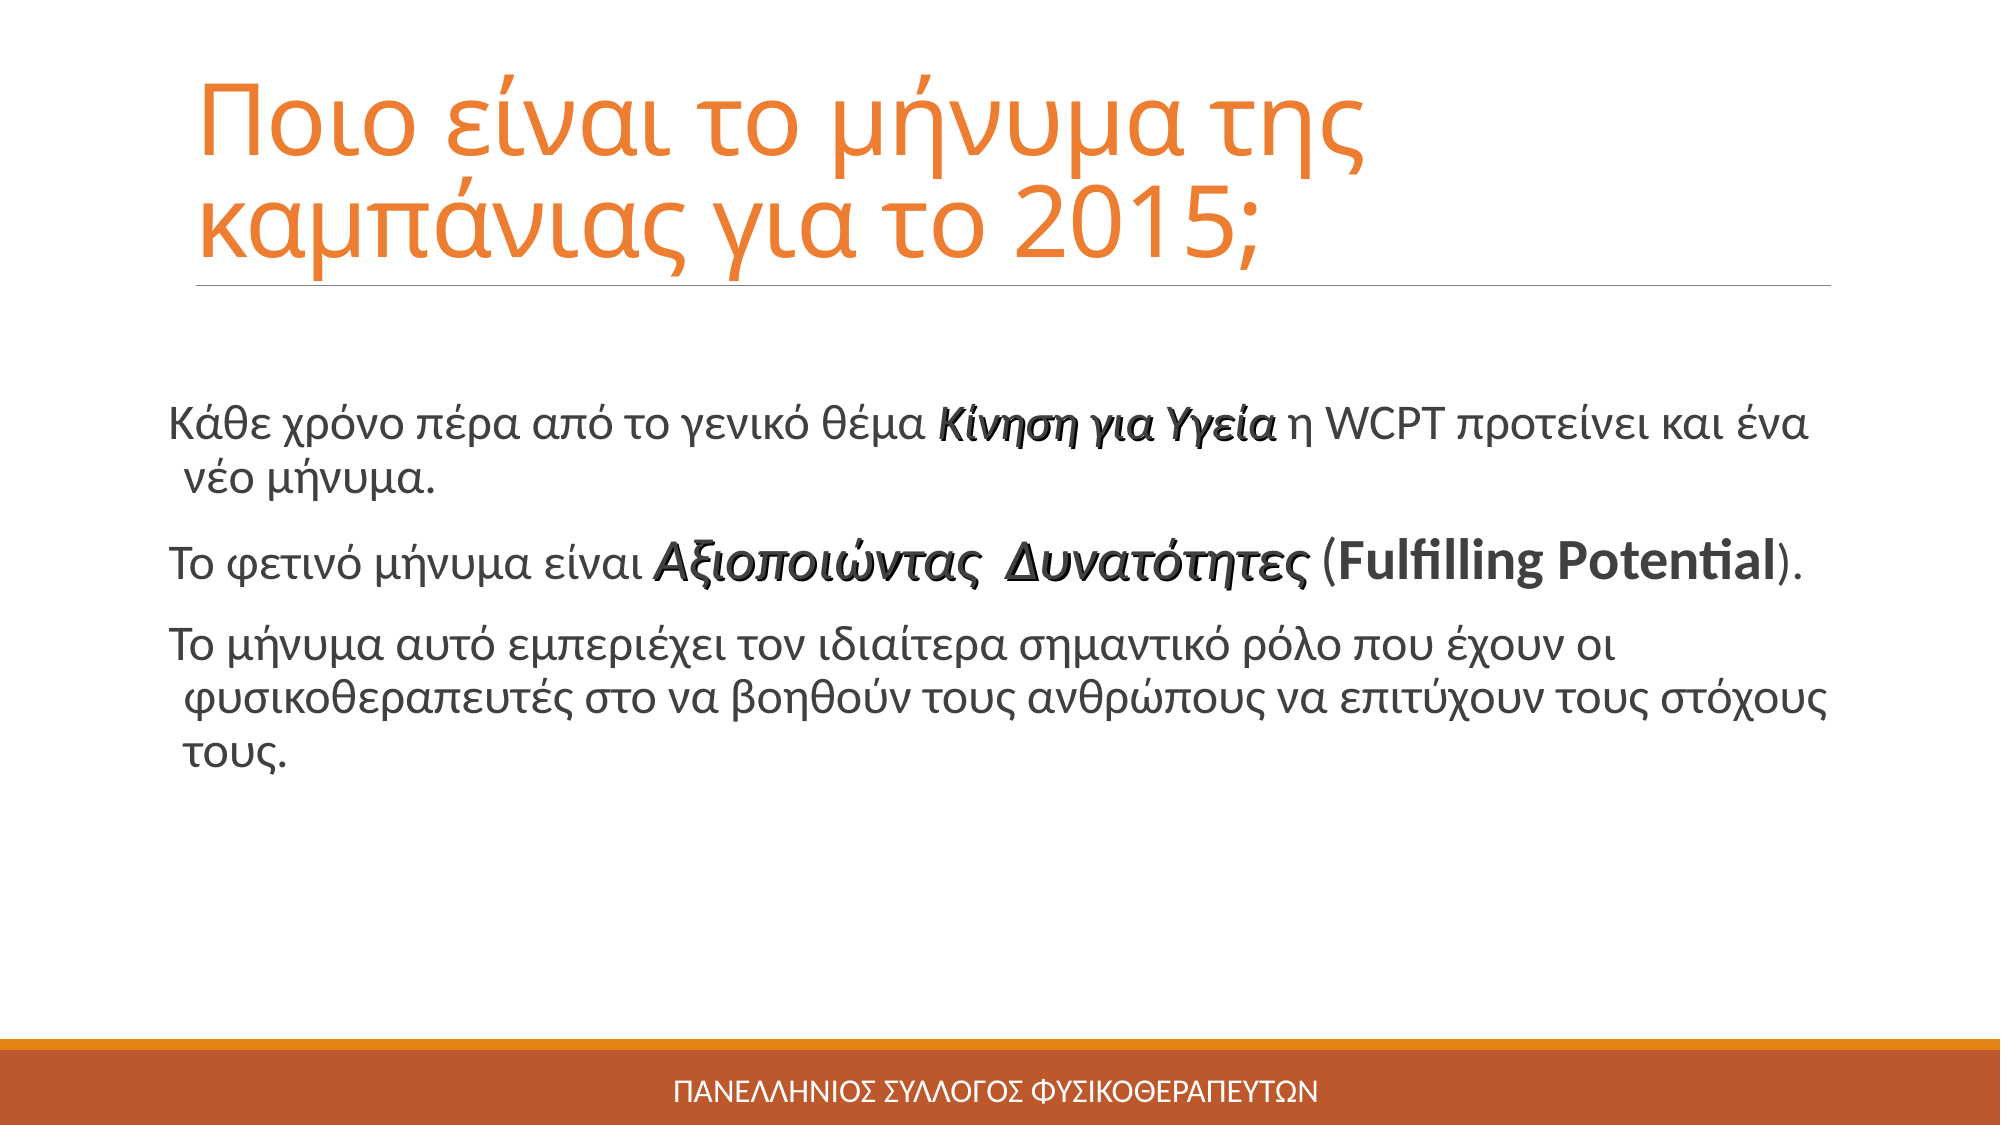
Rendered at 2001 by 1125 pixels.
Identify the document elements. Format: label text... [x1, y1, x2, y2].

list Κάθε χρόνο πέρα από το γενικό θέμα Κίνηση για Υγεία η WCPT προτείνει και ένα νέο μήνυμα. Το φετινό μήνυμα είναι Αξιοποιώντας Δυνατότητες (Fulfilling Potential). Το μήνυμα αυτό εμπεριέχει τον ιδιαίτερα σημαντικό ρόλο που έχουν οι φυσικοθεραπευτές στο να βοηθούν τους ανθρώπους να επιτύχουν τους στόχους τους. [153, 388, 1856, 975]
text_box ΠΑΝΕΛΛΗΝΙΟΣ ΣΥΛΛΟΓΟΣ ΦΥΣΙΚΟΘΕΡΑΠΕΥΤΩΝ [604, 1059, 1396, 1120]
title Ποιο είναι το μήνυμα της καμπάνιας για το 2015; [180, 47, 1831, 286]
